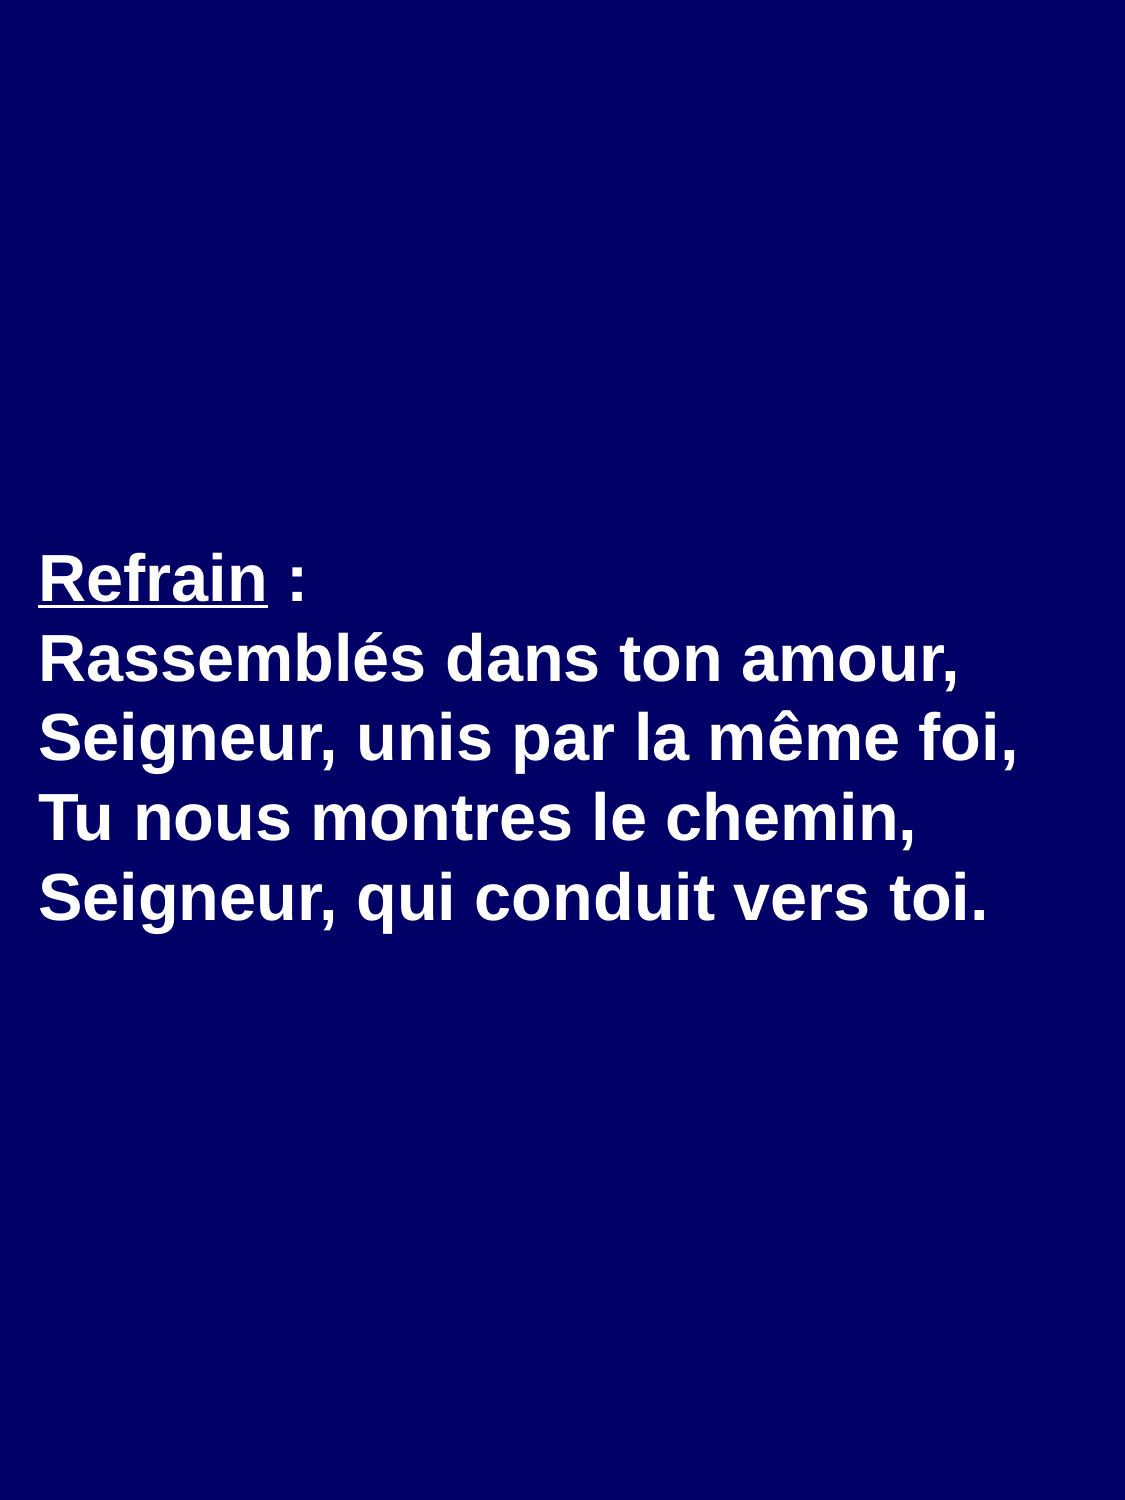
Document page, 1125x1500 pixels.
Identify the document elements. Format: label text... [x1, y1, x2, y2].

text_box Refrain : Rassemblés dans ton amour, Seigneur, unis par la même foi, Tu nous montres le chemin, Seigneur, qui conduit vers toi. [23, 47, 1125, 1500]
